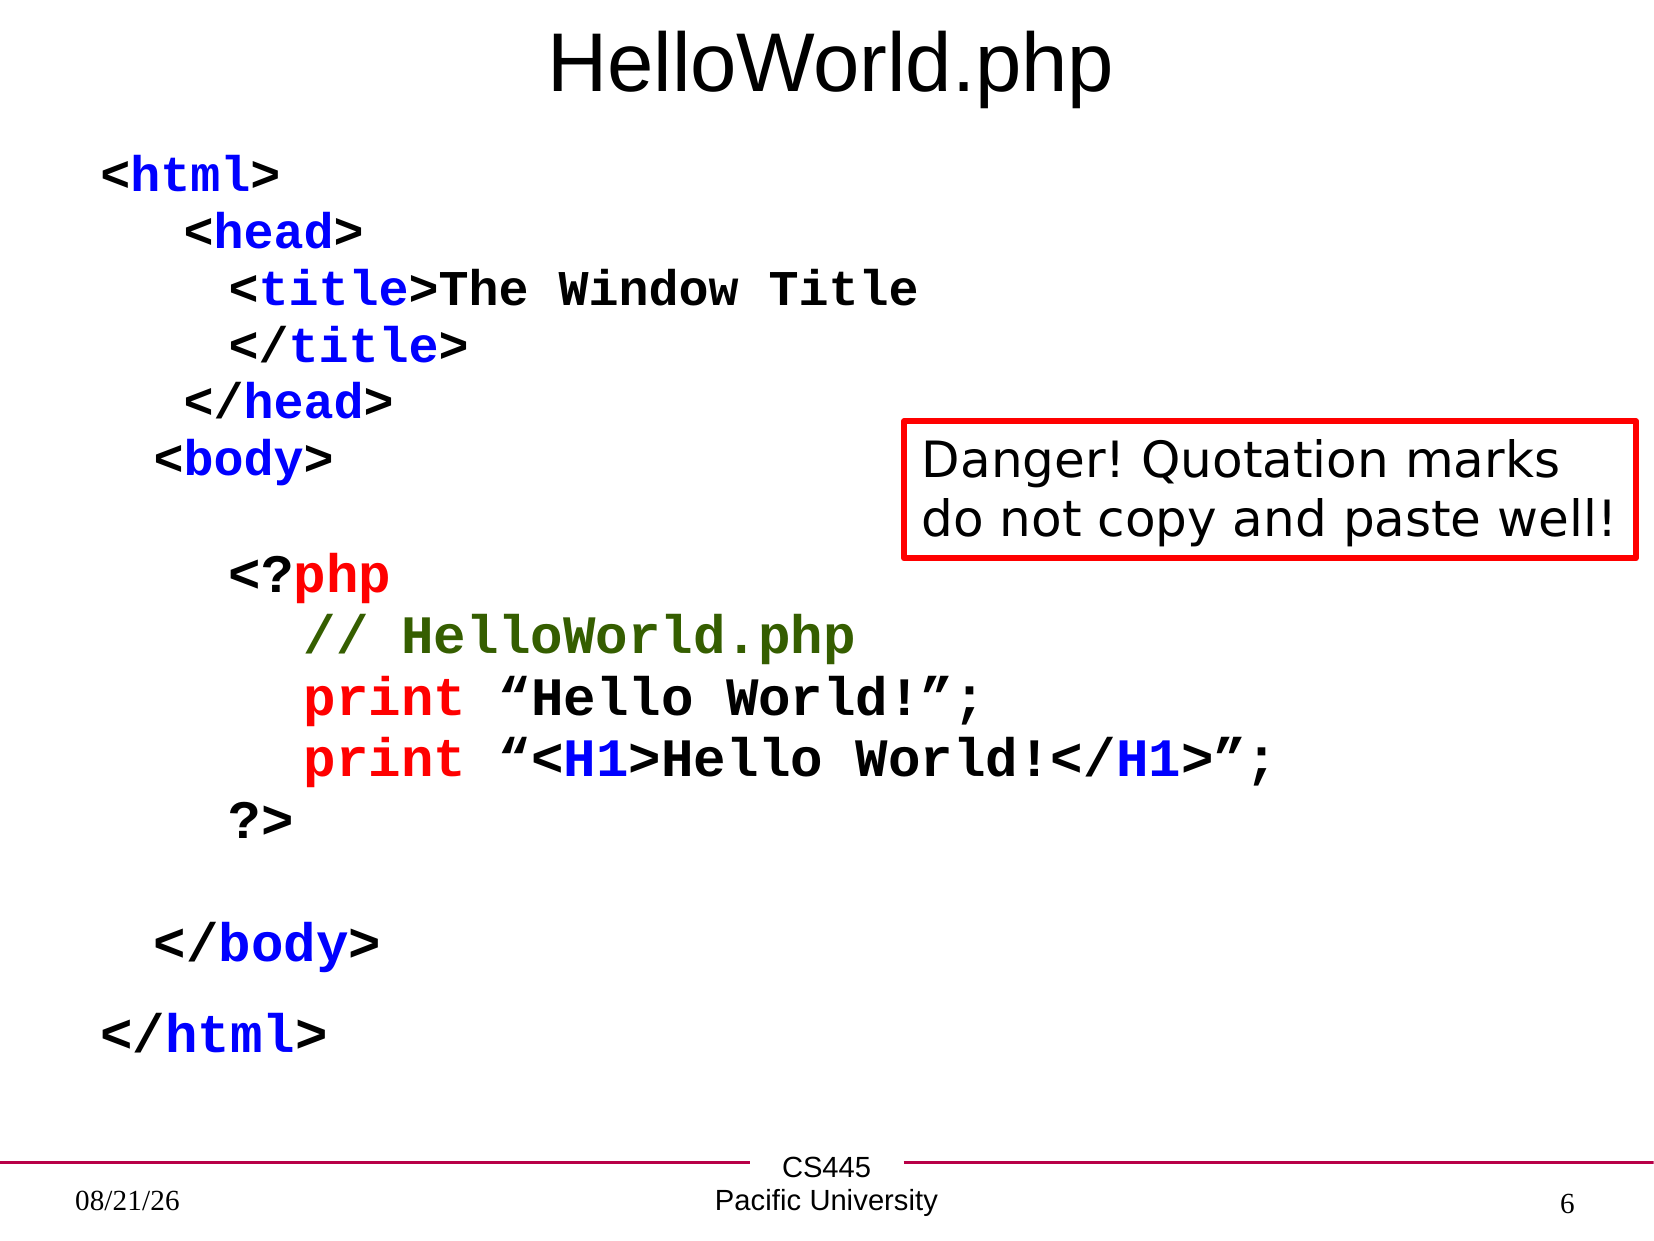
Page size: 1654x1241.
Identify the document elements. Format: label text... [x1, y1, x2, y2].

list <html> <head> <title>The Window Title </title> </head> <body> <?php // HelloWorld.php print “Hello World!”; print “<H1>Hello World!</H1>”; ?> </body> </html> [82, 150, 1571, 1111]
title HelloWorld.php [86, 15, 1576, 109]
text_box Danger! Quotation marks do not copy and paste well! [904, 421, 1556, 559]
